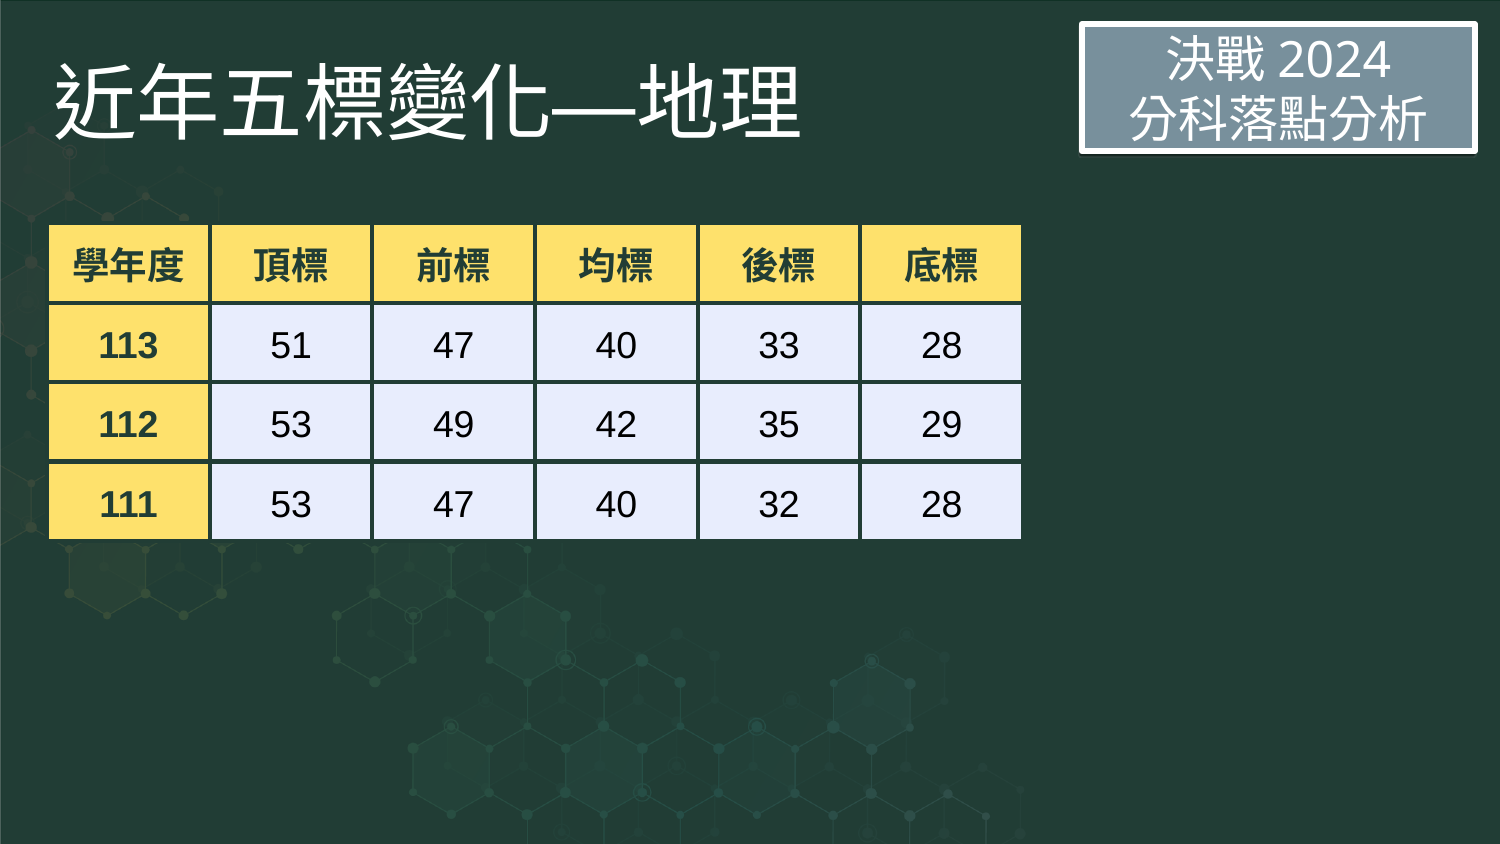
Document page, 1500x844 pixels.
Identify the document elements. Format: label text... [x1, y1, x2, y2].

table_cell 53 [212, 464, 370, 539]
table_header 均標 [537, 225, 696, 301]
table_cell 35 [700, 384, 858, 459]
table_cell 111 [49, 464, 208, 539]
table_cell 47 [374, 464, 533, 539]
table_header 頂標 [212, 225, 370, 301]
table_cell 40 [537, 464, 696, 539]
title 近年五標變化—地理 [38, 35, 1437, 178]
table_header 底標 [862, 225, 1021, 301]
table_cell 32 [700, 464, 858, 539]
table_cell 112 [49, 384, 208, 459]
table_cell 28 [862, 464, 1021, 539]
table_cell 33 [700, 305, 858, 380]
table_cell 47 [374, 305, 533, 380]
table_header 學年度 [49, 225, 208, 301]
table_cell 42 [537, 384, 696, 459]
table_cell 40 [537, 305, 696, 380]
table_cell 28 [862, 305, 1021, 380]
picture [0, 0, 1500, 844]
table_header 後標 [700, 225, 858, 301]
table_cell 51 [212, 305, 370, 380]
table_cell 113 [49, 305, 208, 380]
text_box 決戰2024 分科落點分析 [1081, 24, 1475, 151]
table_header 前標 [374, 225, 533, 301]
table_cell 49 [374, 384, 533, 459]
table_cell 29 [862, 384, 1021, 459]
table_cell 53 [212, 384, 370, 459]
